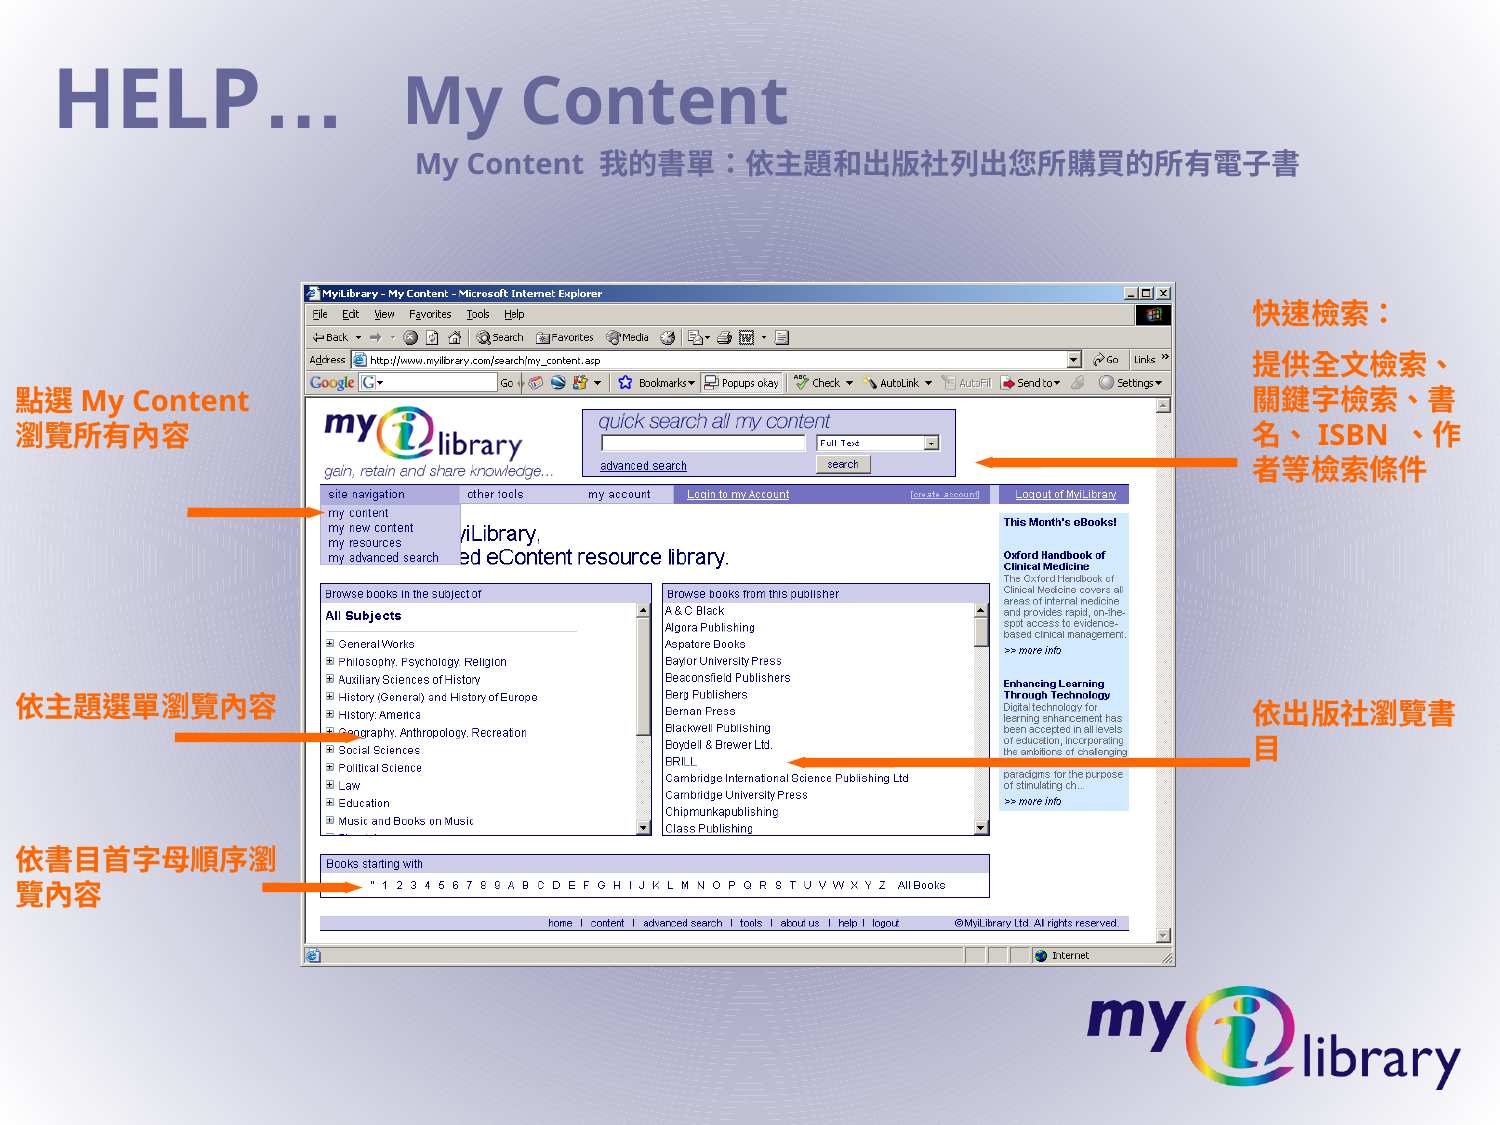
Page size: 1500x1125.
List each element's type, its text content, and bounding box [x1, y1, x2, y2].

text_box 快速檢索： 提供全文檢索、關鍵字檢索、書名、ISBN 、作者等檢索條件 [1237, 287, 1500, 495]
text_box 依主題選單瀏覽內容 [0, 680, 301, 731]
text_box My Content [387, 50, 888, 146]
text_box 依出版社瀏覽書目 [1237, 687, 1500, 773]
text_box My Content 我的書單：依主題和出版社列出您所購買的所有電子書 [399, 137, 1325, 188]
text_box 點選My Content 瀏覽所有內容 [0, 375, 301, 460]
picture [300, 283, 1176, 967]
text_box 依書目首字母順序瀏覽內容 [0, 834, 301, 921]
